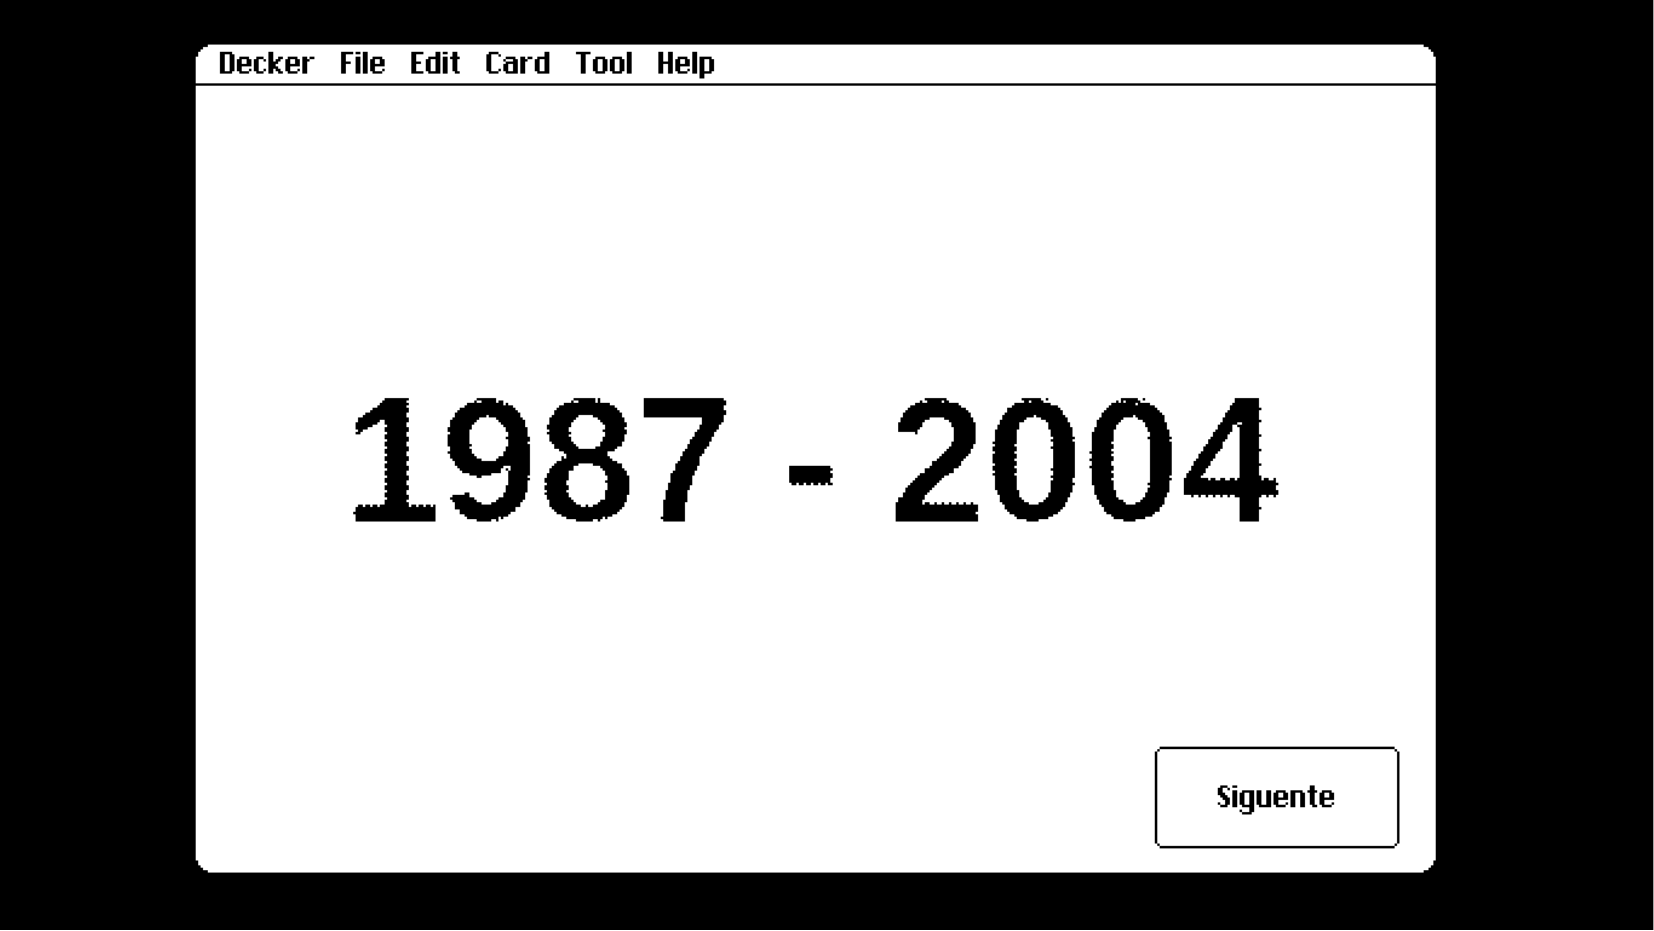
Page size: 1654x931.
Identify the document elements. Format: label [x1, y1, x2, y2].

picture [191, 35, 1448, 886]
